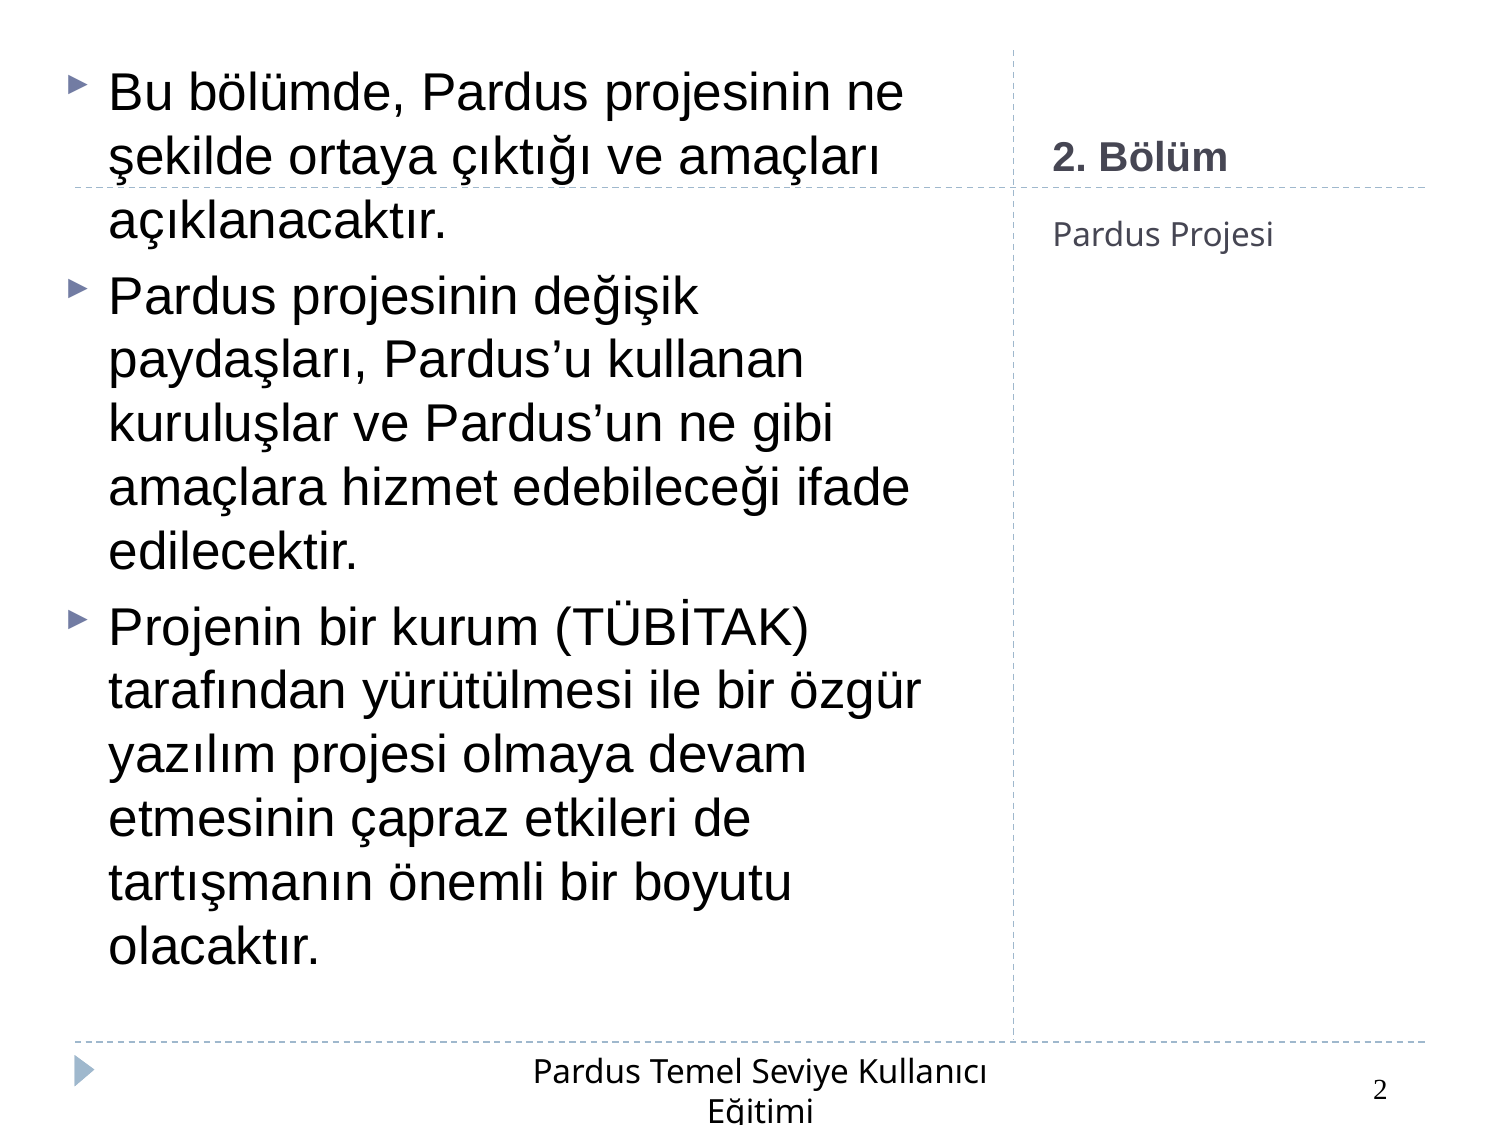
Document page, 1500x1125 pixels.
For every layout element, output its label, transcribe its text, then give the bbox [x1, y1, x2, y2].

title 2. Bölüm [1037, 50, 1450, 188]
list Bu bölümde, Pardus projesinin ne şekilde ortaya çıktığı ve amaçları açıklanacaktır. Pardus projesinin değişik paydaşları, Pardus’u kullanan kuruluşlar ve Pardus’un ne gibi amaçlara hizmet edebileceği ifade edilecektir. Projenin bir kurum (TÜBİTAK) tarafından yürütülmesi ile bir özgür yazılım projesi olmaya devam etmesinin çapraz etkileri de tartışmanın önemli bir boyutu olacaktır. [50, 50, 988, 988]
list Pardus Projesi [1037, 200, 1450, 995]
